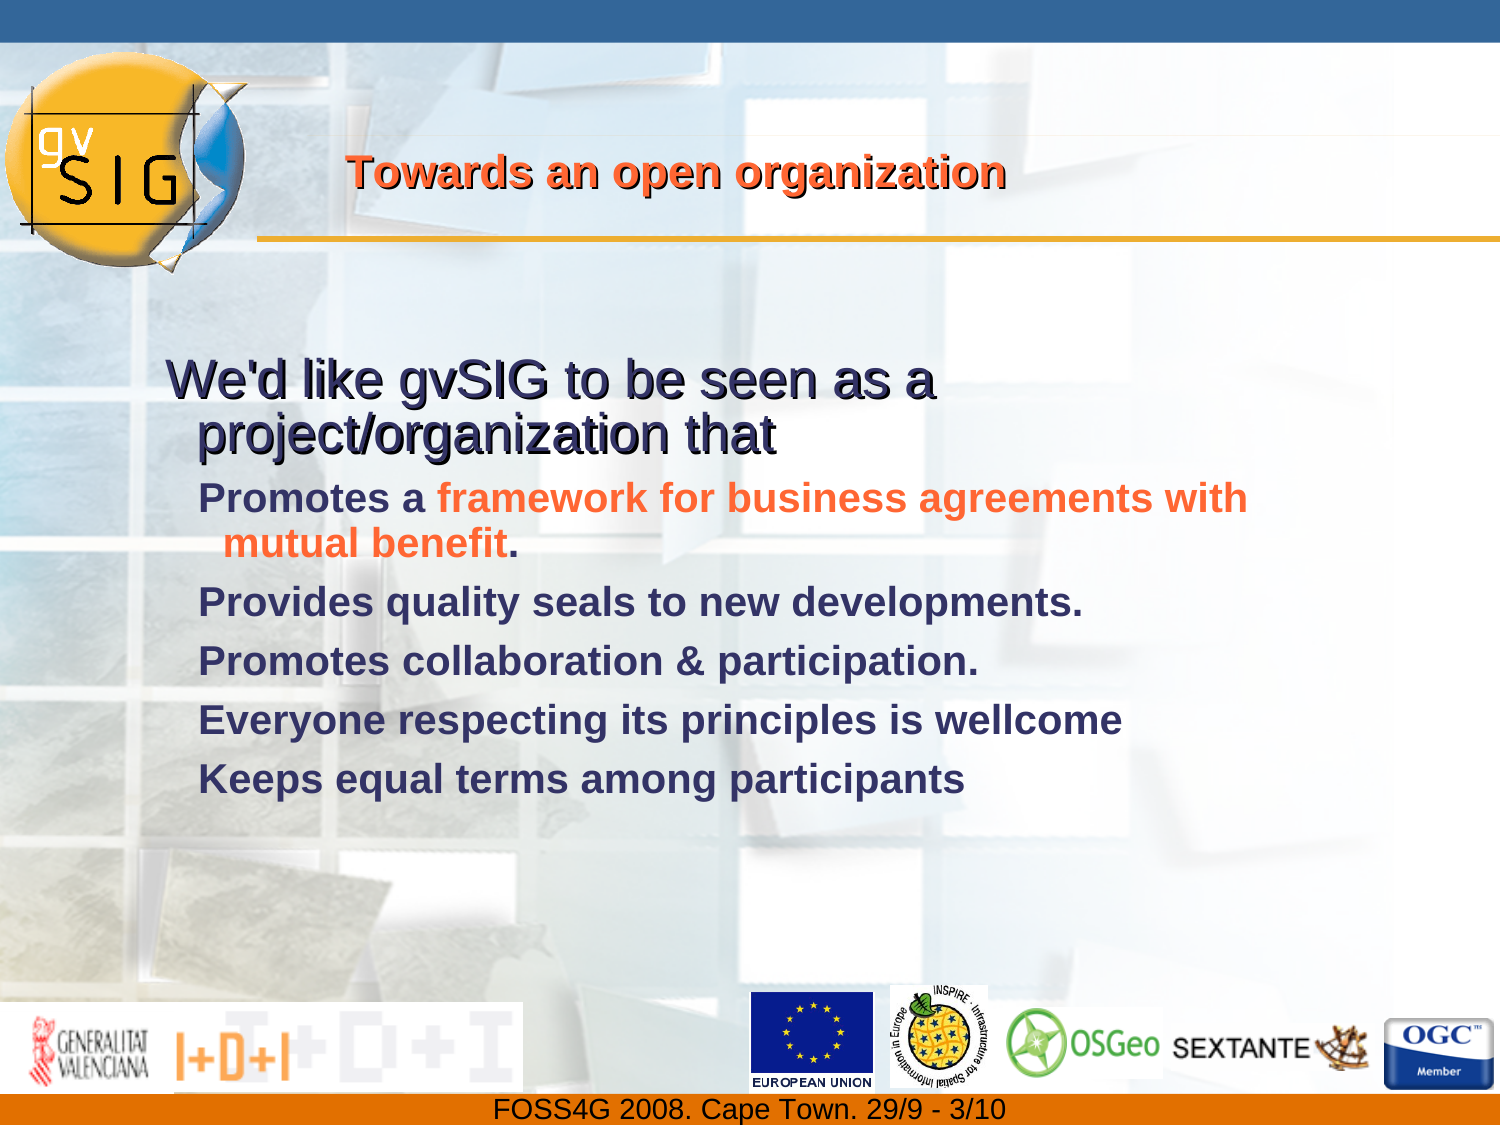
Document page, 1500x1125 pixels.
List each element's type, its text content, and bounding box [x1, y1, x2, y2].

picture [1171, 1023, 1375, 1071]
picture [0, 49, 250, 276]
picture [0, 1002, 523, 1094]
picture [1384, 1018, 1494, 1090]
picture [1003, 1007, 1163, 1079]
list We'd like gvSIG to be seen as a project/organization that Promotes a framework for business agreements with mutual benefit. Provides quality seals to new developments. Promotes collaboration & participation. Everyone respecting its principles is wellcome Keeps equal terms among participants [165, 353, 1389, 815]
picture [890, 985, 988, 1088]
picture [749, 992, 875, 1093]
text_box Towards an open organization [344, 148, 1008, 201]
